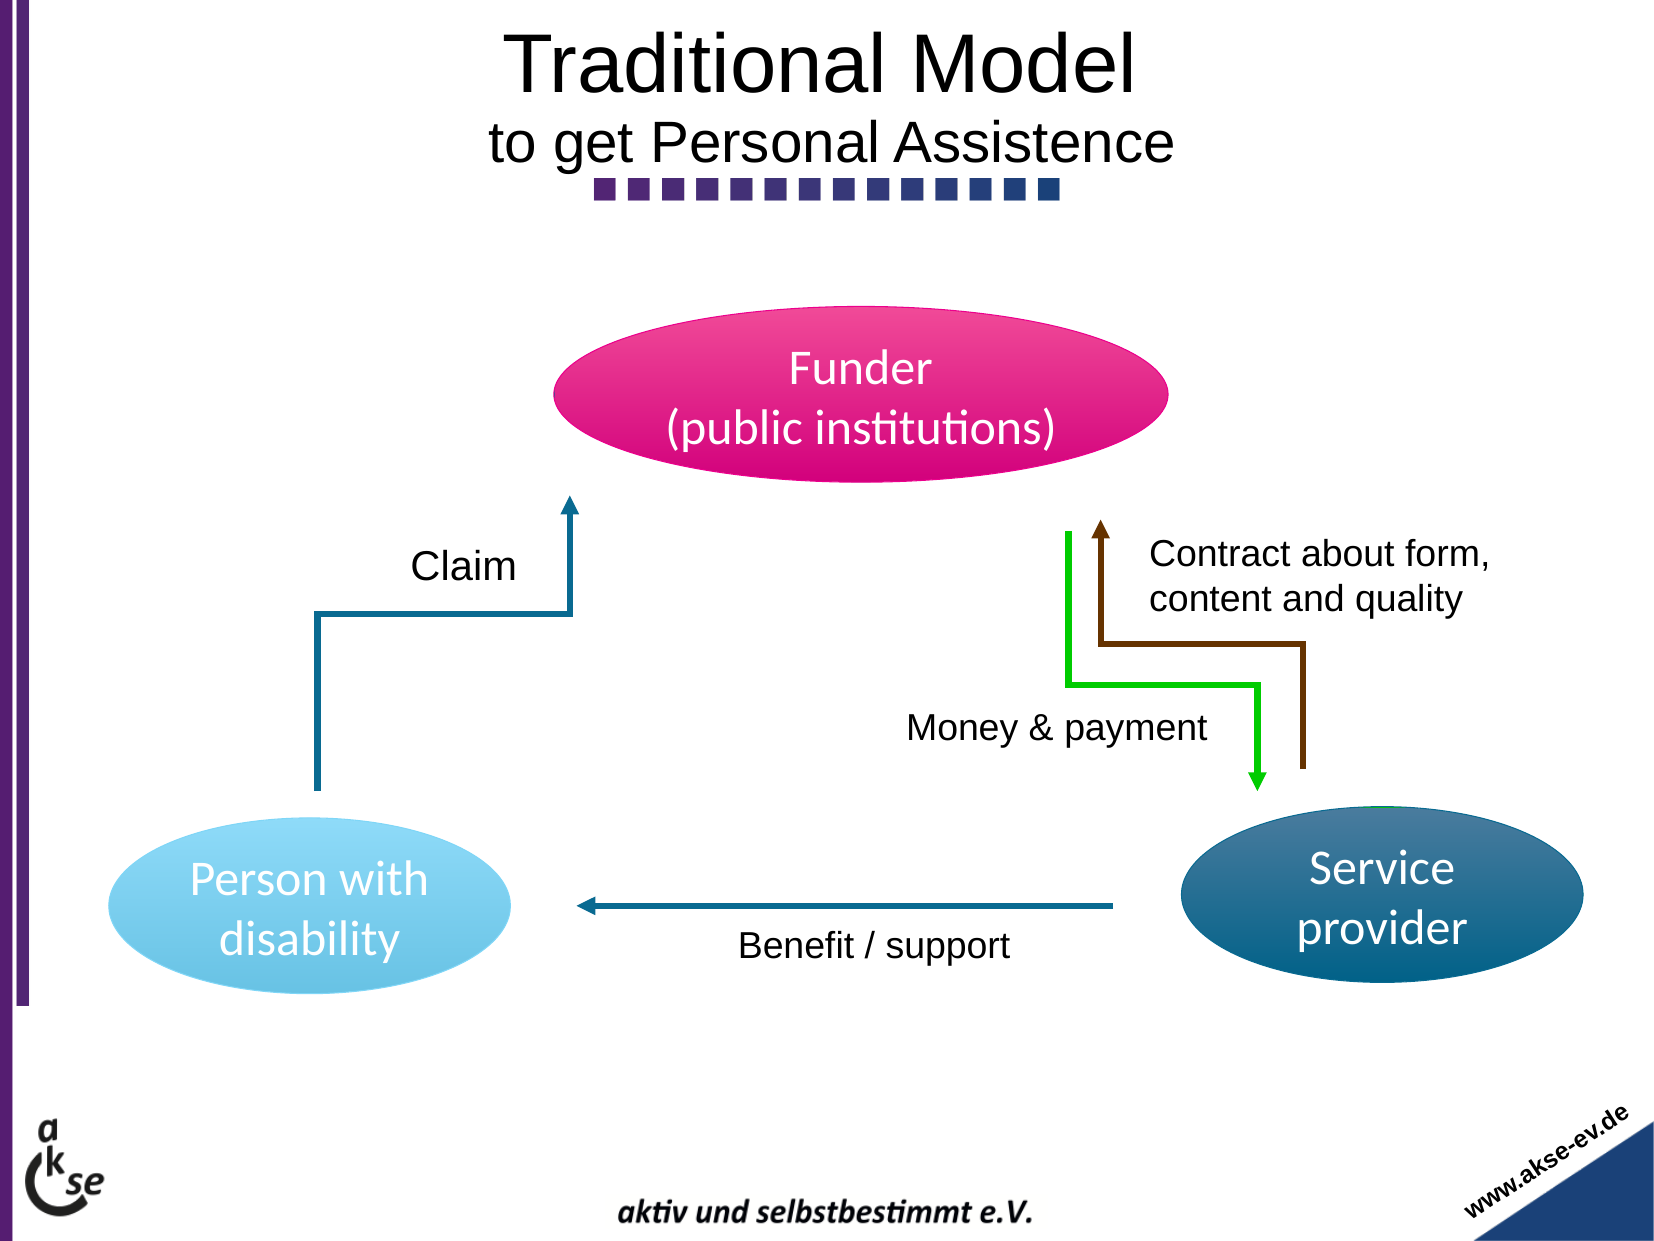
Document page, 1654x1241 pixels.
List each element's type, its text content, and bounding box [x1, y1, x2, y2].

text_box Funder (public institutions) [553, 306, 1169, 483]
text_box Benefit / support [723, 913, 1026, 974]
picture [604, 1193, 1049, 1230]
picture [1472, 1119, 1654, 1241]
text_box Service provider [1181, 806, 1584, 983]
text_box Contract about form, content and quality [1134, 521, 1595, 626]
text_box Money & payment [891, 695, 1223, 756]
picture [0, 0, 154, 1241]
text_box Person with disability [108, 817, 511, 994]
picture [1605, 1119, 1612, 1127]
text_box Claim [395, 531, 533, 597]
title Traditional Model to get Personal Assistence [111, 5, 1554, 224]
